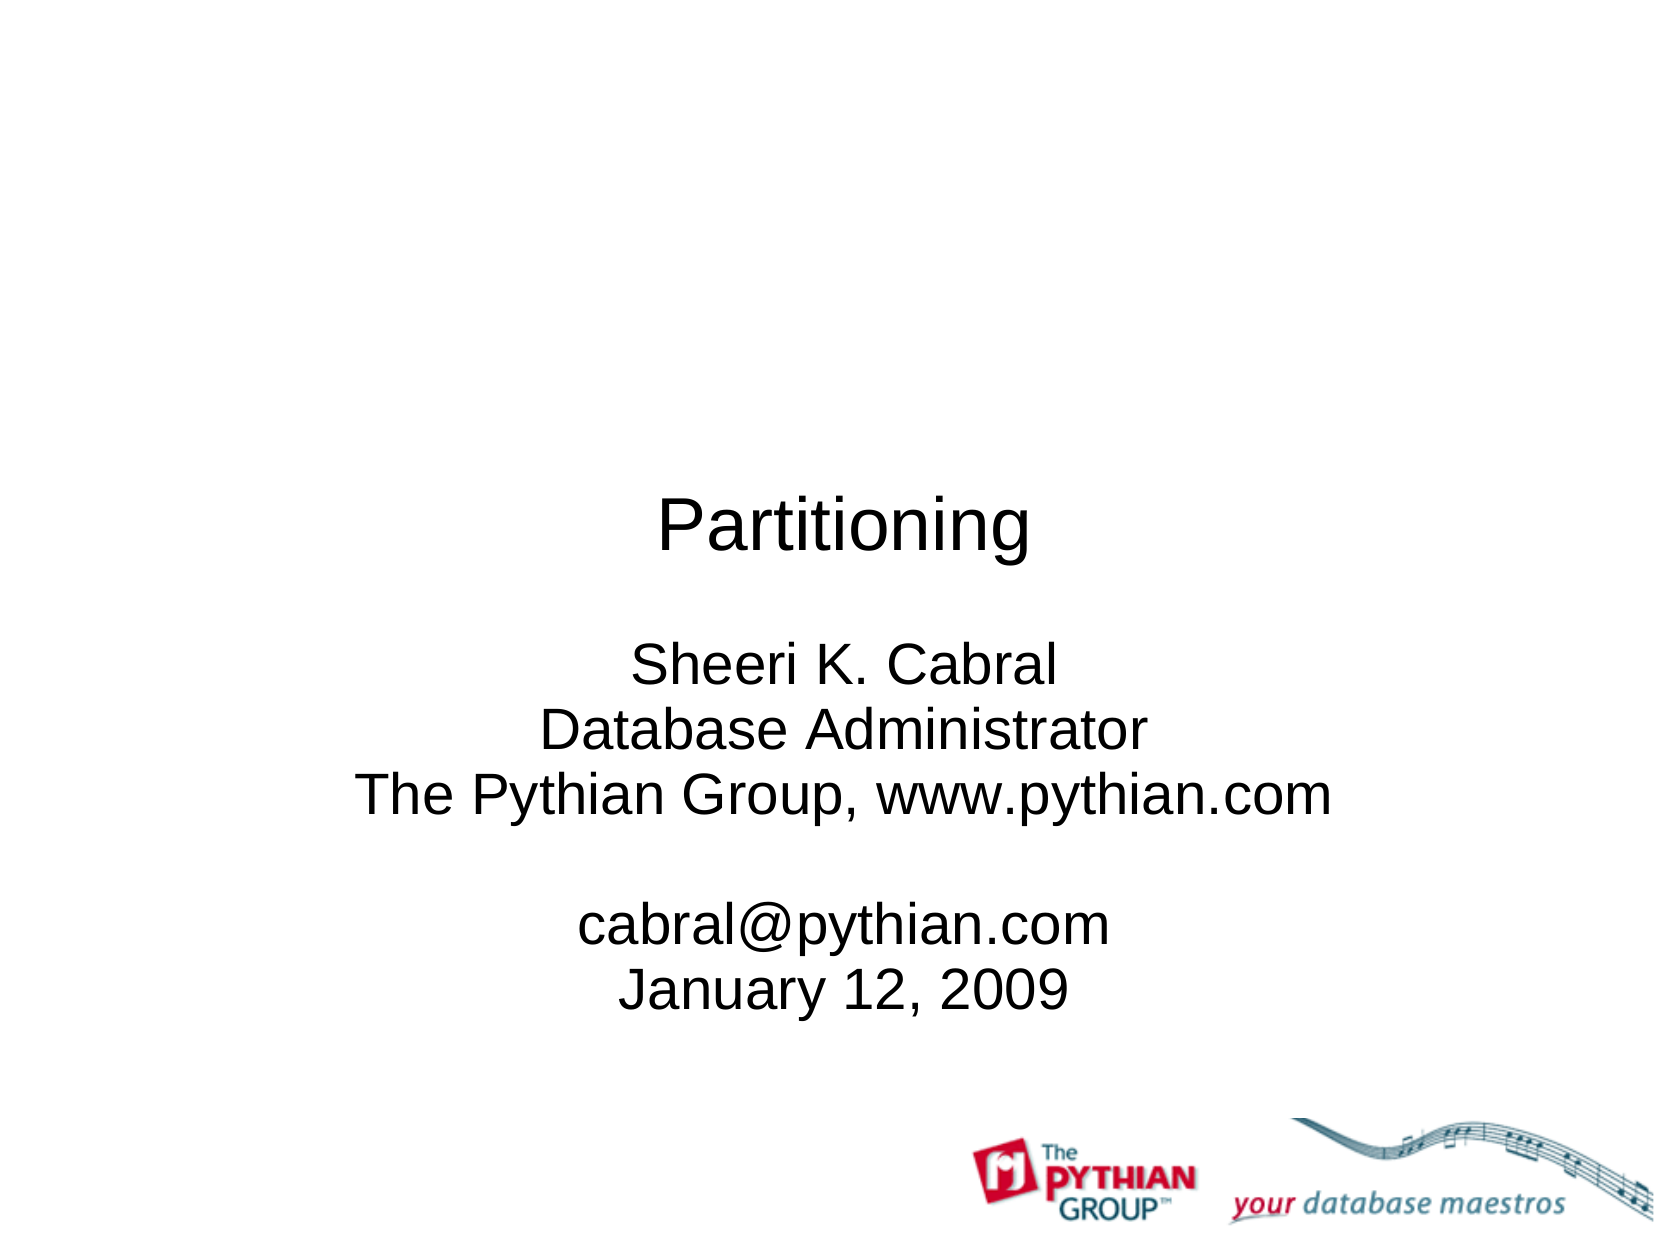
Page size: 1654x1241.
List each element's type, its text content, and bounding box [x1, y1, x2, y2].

picture [955, 1118, 1654, 1241]
subtitle Partitioning Sheeri K. Cabral Database Administrator The Pythian Group, www.pythian.com cabral@pythian.com January 12, 2009 [82, 66, 1571, 1102]
